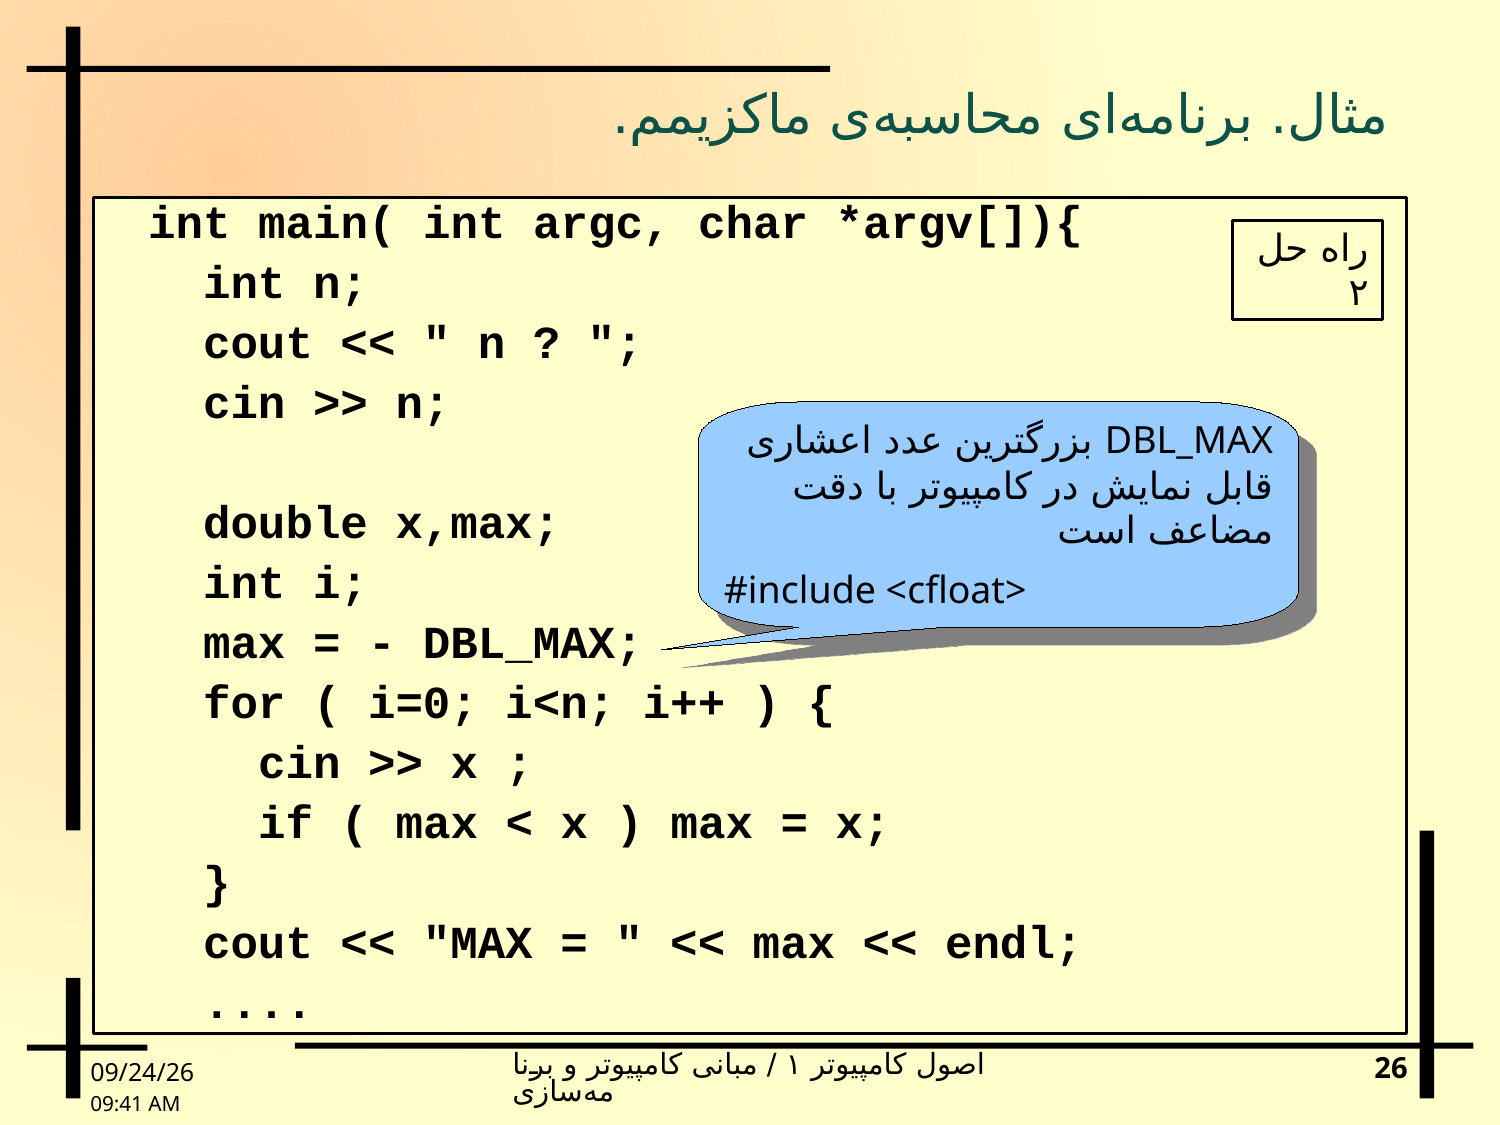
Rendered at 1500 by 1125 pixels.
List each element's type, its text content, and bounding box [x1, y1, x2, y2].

list مثال. برنامه‌ای محاسبه‌ی ماکزیمم. [152, 83, 1442, 182]
list int main( int argc, char *argv[]){ int n; cout << " n ? "; cin >> n; double x,max; int i; max = - DBL_MAX; for ( i=0; i<n; i++ ) { cin >> x ; if ( max < x ) max = x; } cout << "MAX = " << max << endl; .... [93, 197, 1407, 1034]
text_box راه حل ۲ [1232, 220, 1383, 295]
text_box DBL_MAX بزرگترین عدد اعشاری قابل نمایش در کامپیوتر با دقت مضاعف است #include <cfloat> [661, 401, 1299, 650]
